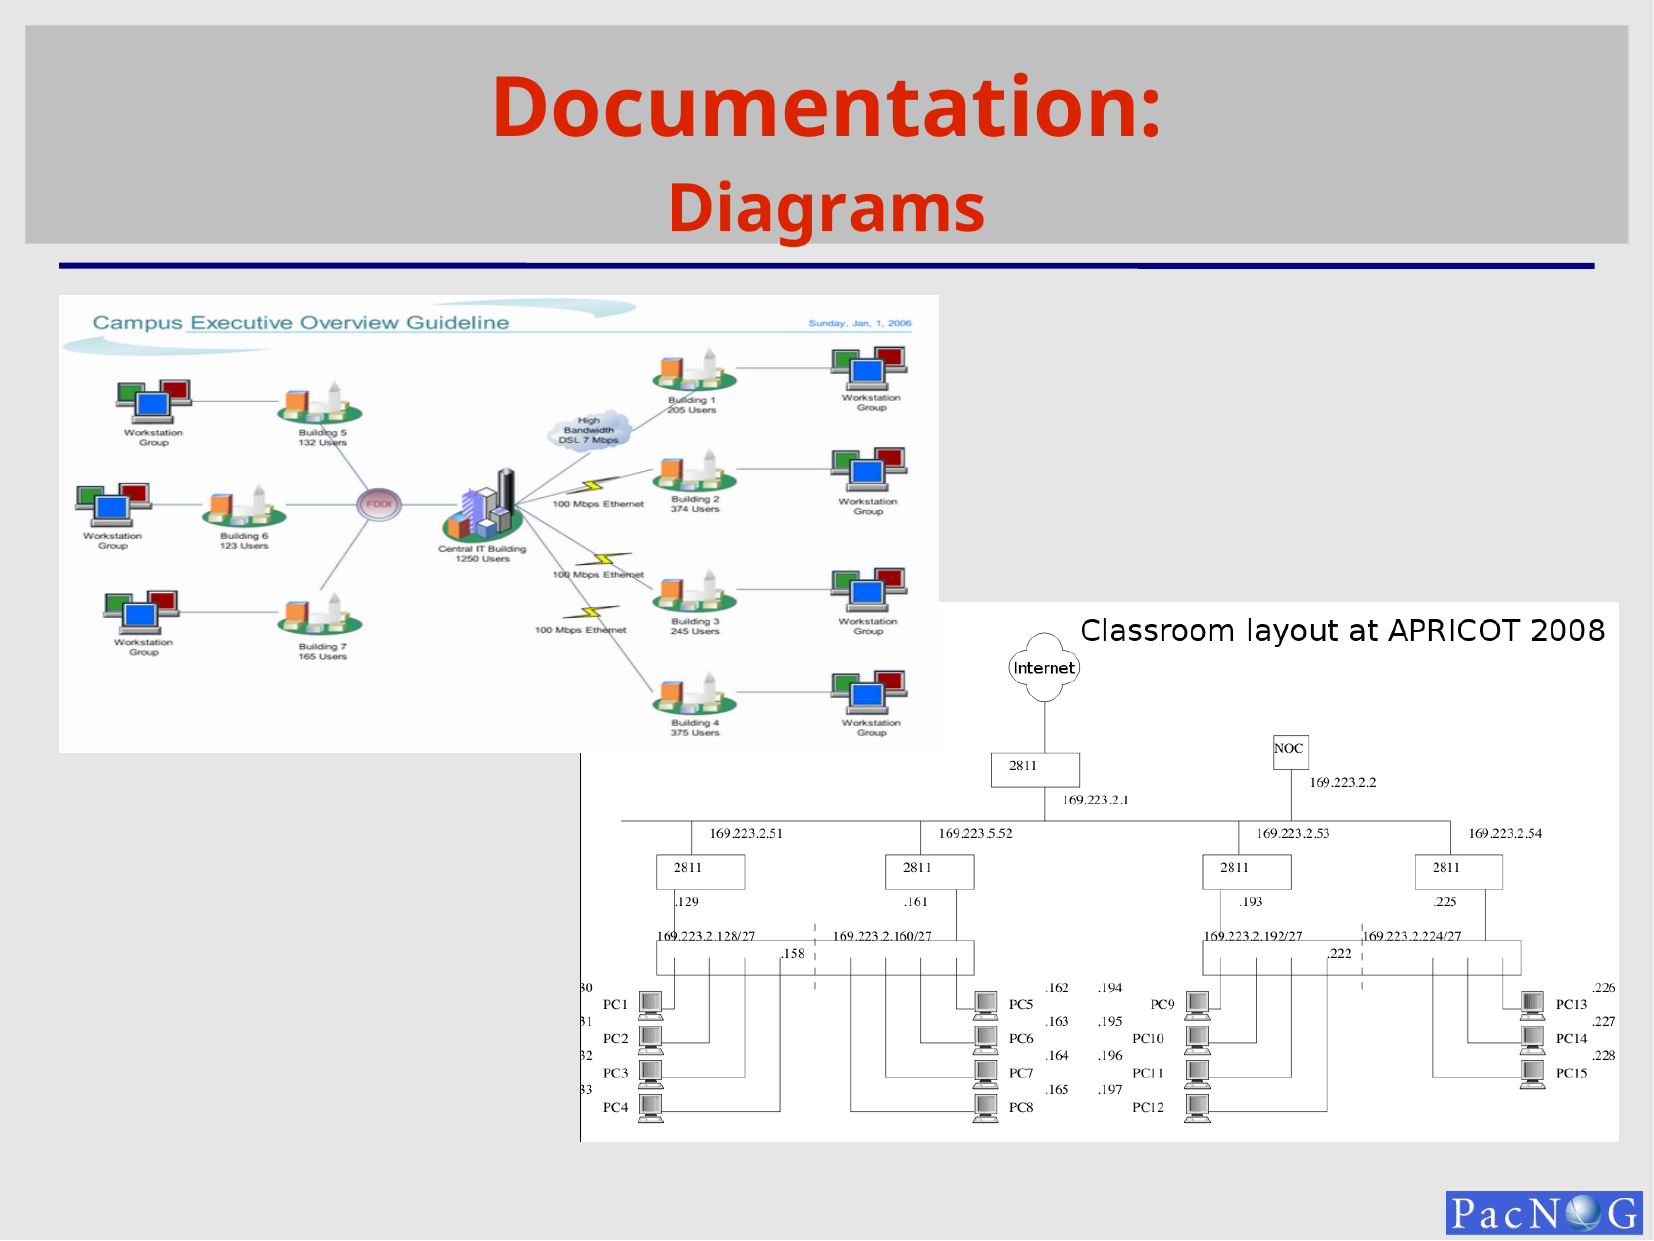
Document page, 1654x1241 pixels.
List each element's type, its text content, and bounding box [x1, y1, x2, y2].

picture [59, 295, 1619, 1142]
picture [1446, 1191, 1643, 1235]
title Documentation: Diagrams [121, 46, 1532, 253]
